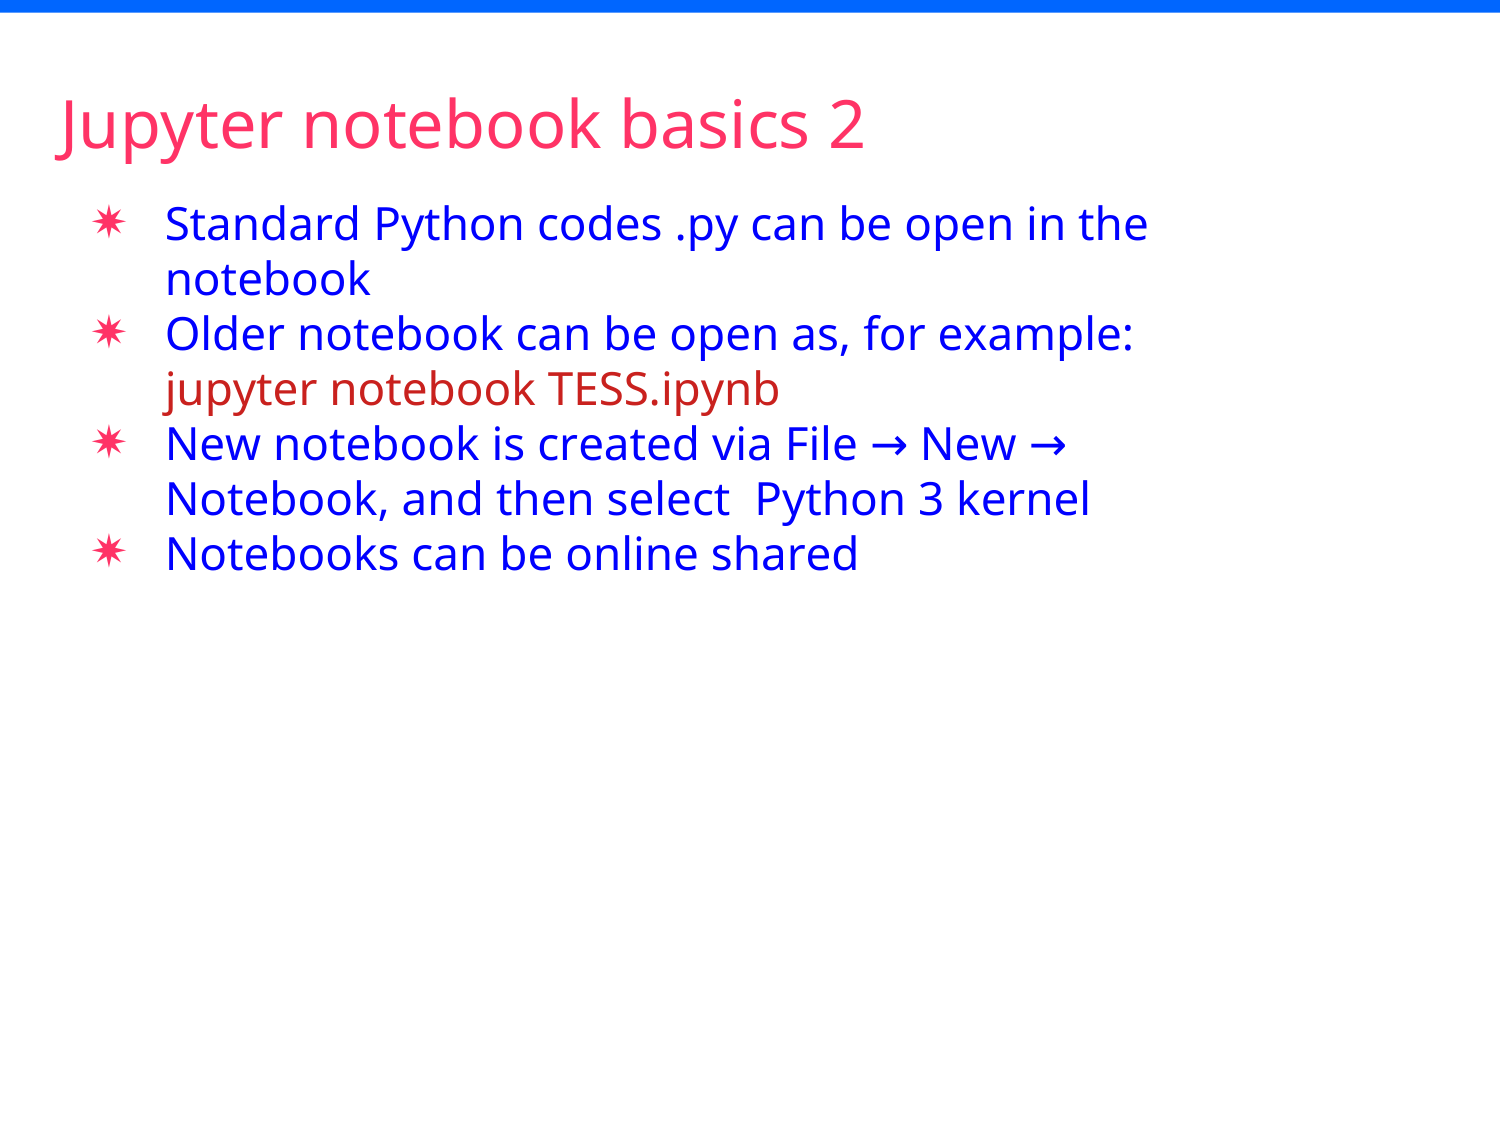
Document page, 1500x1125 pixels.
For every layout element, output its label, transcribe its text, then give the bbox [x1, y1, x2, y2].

text_box Standard Python codes .py can be open in the notebook Older notebook can be open as, for example: jupyter notebook TESS.ipynb New notebook is created via File → New → Notebook, and then select Python 3 kernel Notebooks can be online shared [75, 187, 1313, 638]
text_box Jupyter notebook basics 2 [45, 75, 901, 188]
